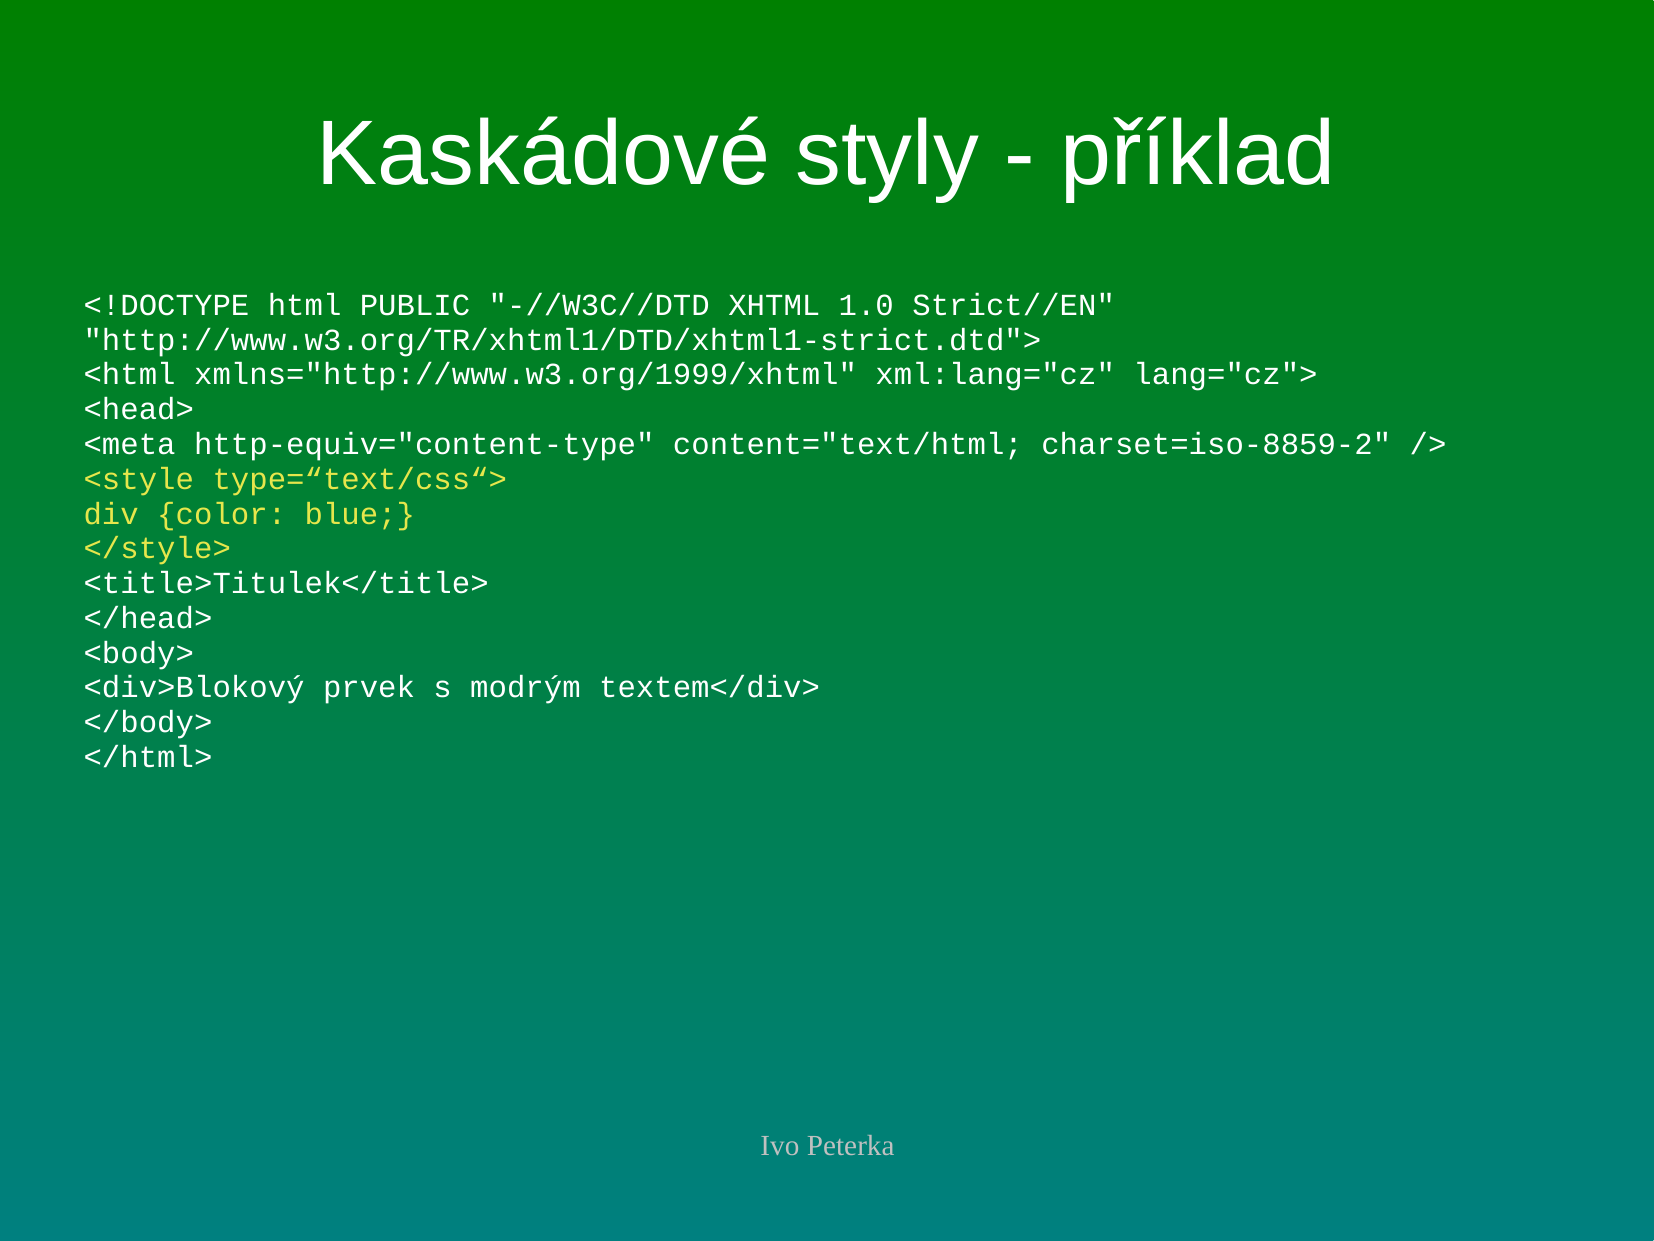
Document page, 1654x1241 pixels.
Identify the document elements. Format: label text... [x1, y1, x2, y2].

chart [510, 328, 514, 349]
chart [1119, 439, 1130, 451]
title Kaskádové styly - příklad [82, 49, 1571, 257]
chart [658, 364, 671, 383]
chart [332, 368, 338, 383]
chart [550, 334, 555, 349]
chart [261, 334, 266, 349]
chart [953, 435, 963, 454]
chart [934, 432, 938, 453]
chart [694, 441, 698, 453]
chart [593, 369, 597, 383]
chart [842, 330, 852, 350]
chart [970, 369, 982, 384]
chart [141, 410, 149, 418]
chart [713, 328, 717, 349]
chart [381, 368, 385, 390]
chart [940, 438, 946, 453]
chart [200, 372, 206, 379]
chart [106, 474, 117, 488]
chart [638, 330, 653, 349]
chart [759, 334, 763, 349]
chart [327, 471, 337, 489]
chart [435, 330, 450, 349]
chart [1081, 445, 1088, 453]
chart [1101, 438, 1105, 453]
chart [552, 375, 560, 384]
chart [556, 334, 560, 349]
chart [461, 438, 467, 453]
chart [111, 368, 117, 383]
chart [279, 334, 285, 349]
chart [316, 438, 320, 460]
chart [500, 368, 506, 383]
chart [105, 397, 109, 418]
chart [703, 439, 707, 453]
chart [289, 439, 302, 451]
chart [162, 362, 173, 383]
chart [242, 334, 256, 349]
chart [1228, 439, 1232, 453]
chart [1211, 439, 1222, 451]
chart [124, 330, 134, 350]
chart [453, 368, 459, 383]
chart [861, 334, 865, 349]
chart [142, 435, 153, 454]
chart [307, 438, 314, 454]
chart [787, 330, 800, 349]
chart [491, 439, 504, 453]
chart [732, 434, 742, 454]
chart [362, 335, 366, 349]
chart [387, 368, 394, 383]
chart [482, 368, 487, 383]
chart [1082, 368, 1093, 373]
chart [516, 438, 522, 453]
chart [362, 438, 376, 453]
chart [146, 403, 154, 418]
chart [620, 368, 628, 383]
chart [825, 362, 836, 383]
chart [490, 368, 496, 383]
chart [105, 362, 109, 383]
chart [344, 438, 357, 453]
chart [445, 439, 449, 453]
chart [142, 331, 153, 350]
chart [160, 334, 164, 356]
chart [0, 290, 1653, 315]
chart [774, 438, 780, 453]
chart [219, 368, 223, 383]
chart [1357, 448, 1370, 453]
chart [419, 340, 424, 348]
chart [124, 364, 134, 384]
chart [694, 366, 698, 376]
chart [527, 368, 533, 383]
chart [124, 469, 134, 489]
chart [1044, 441, 1048, 453]
chart [235, 362, 247, 383]
chart [1200, 368, 1204, 389]
chart [657, 330, 671, 349]
chart [719, 334, 725, 349]
chart [680, 364, 688, 383]
chart [166, 334, 173, 349]
chart [732, 330, 742, 350]
chart [900, 368, 905, 383]
chart [456, 474, 467, 488]
chart [702, 365, 707, 381]
chart [640, 374, 645, 382]
chart [363, 365, 374, 384]
chart [382, 471, 392, 489]
chart [787, 364, 797, 384]
chart [306, 334, 312, 349]
chart [989, 368, 993, 383]
chart [675, 365, 682, 377]
chart [808, 368, 813, 383]
chart [197, 432, 201, 453]
chart [971, 330, 981, 350]
chart [437, 476, 448, 487]
chart [1358, 434, 1369, 446]
chart [1329, 435, 1333, 450]
chart [1159, 368, 1167, 383]
chart [326, 362, 330, 383]
chart [474, 434, 484, 454]
chart [178, 474, 191, 488]
chart [419, 374, 424, 382]
chart [749, 439, 762, 453]
chart [768, 362, 772, 383]
chart [620, 439, 633, 453]
chart [408, 334, 412, 355]
chart [1154, 375, 1162, 383]
chart [712, 365, 719, 377]
chart [566, 434, 576, 454]
chart [1179, 368, 1185, 383]
chart [232, 334, 238, 349]
chart [842, 434, 852, 454]
chart [1089, 439, 1093, 453]
chart [1191, 368, 1199, 383]
chart [162, 467, 173, 488]
chart [225, 368, 229, 383]
chart [1136, 439, 1149, 453]
chart [160, 445, 167, 453]
chart [1007, 369, 1014, 383]
chart [436, 441, 440, 453]
chart [897, 435, 908, 454]
chart [114, 438, 118, 453]
chart [216, 434, 226, 454]
chart [917, 362, 928, 383]
chart [774, 368, 780, 383]
chart [916, 330, 926, 350]
chart [768, 438, 772, 453]
chart [1138, 362, 1149, 383]
chart [1284, 435, 1296, 453]
chart [168, 439, 172, 453]
chart [609, 439, 615, 454]
chart [586, 445, 592, 456]
chart [717, 364, 725, 383]
chart [111, 403, 117, 418]
chart [516, 334, 522, 349]
chart [906, 368, 910, 383]
chart [770, 328, 781, 349]
chart [529, 330, 539, 350]
chart [620, 330, 634, 349]
chart [675, 439, 680, 453]
chart [123, 439, 136, 453]
chart [1191, 438, 1205, 453]
chart [463, 368, 477, 383]
chart [108, 438, 113, 453]
chart [567, 328, 578, 349]
chart [123, 404, 136, 418]
chart [583, 369, 587, 383]
chart [1320, 435, 1324, 446]
chart [331, 341, 339, 350]
chart [510, 438, 514, 453]
chart [980, 438, 984, 453]
chart [995, 368, 1001, 383]
chart [382, 334, 386, 349]
chart [258, 368, 264, 383]
chart [814, 368, 818, 383]
chart [234, 435, 245, 454]
chart [787, 434, 797, 454]
chart [1155, 435, 1166, 454]
chart [860, 439, 873, 451]
chart [824, 335, 835, 347]
chart [1246, 369, 1251, 383]
chart [954, 362, 965, 383]
chart [316, 334, 322, 349]
chart [272, 369, 283, 383]
chart [372, 335, 376, 349]
chart [216, 469, 226, 489]
chart [203, 438, 209, 453]
chart [345, 364, 355, 384]
chart [82, 502, 1570, 1108]
chart [1266, 368, 1277, 372]
chart [344, 476, 357, 488]
chart [455, 330, 468, 349]
chart [399, 334, 407, 349]
chart [270, 474, 283, 487]
chart [991, 432, 1002, 453]
chart [584, 330, 597, 349]
chart [753, 334, 757, 349]
chart [151, 368, 155, 383]
chart [105, 328, 109, 349]
chart [269, 334, 275, 349]
chart [878, 334, 891, 349]
chart [529, 434, 539, 454]
chart [1268, 437, 1277, 444]
chart [259, 474, 265, 489]
chart [1069, 438, 1075, 453]
chart [259, 439, 265, 454]
chart [719, 438, 725, 453]
chart [974, 438, 978, 453]
chart [1081, 376, 1093, 383]
chart [198, 340, 203, 348]
chart [537, 368, 543, 383]
chart [629, 368, 633, 389]
chart [896, 335, 901, 349]
chart [1062, 369, 1066, 383]
chart [145, 368, 150, 383]
chart [1302, 434, 1315, 453]
chart [366, 477, 372, 484]
chart [111, 334, 117, 349]
